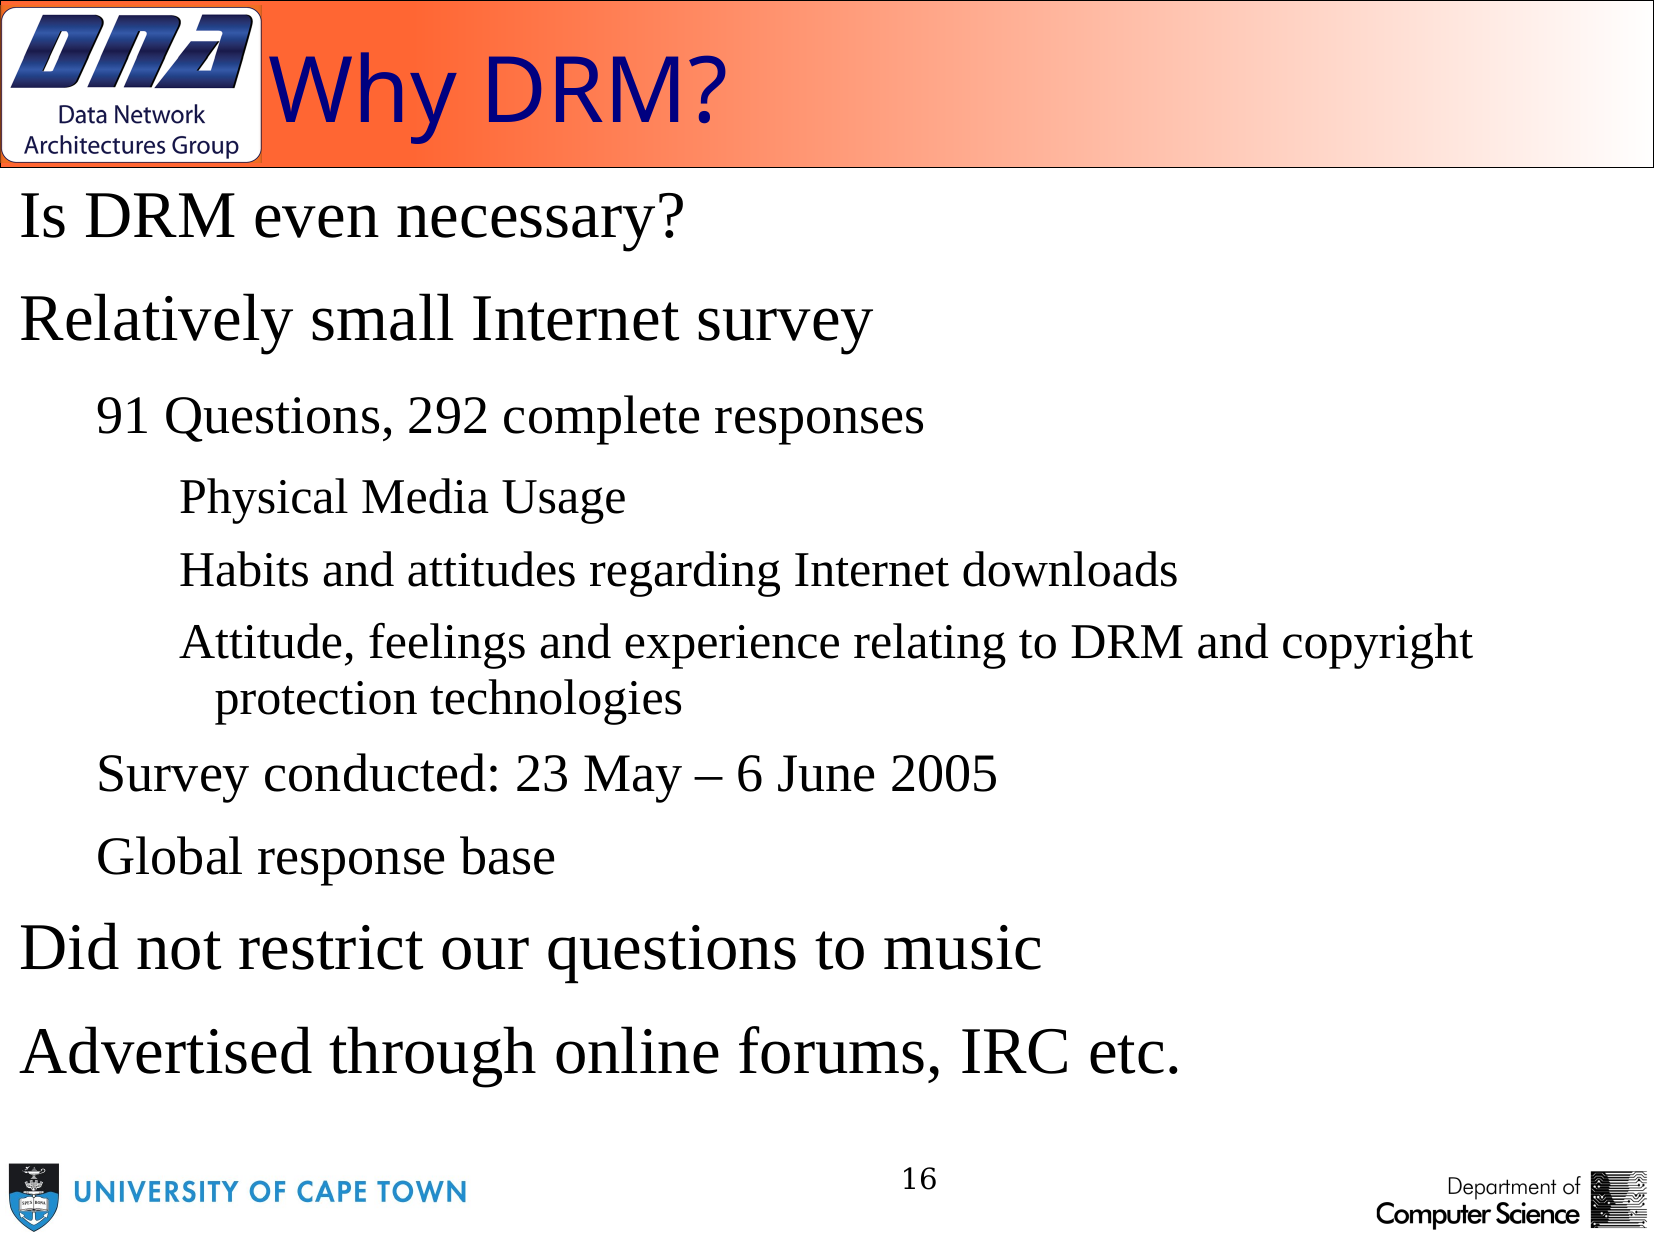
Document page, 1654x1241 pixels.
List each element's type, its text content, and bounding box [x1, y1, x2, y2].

picture [0, 5, 262, 163]
list Is DRM even necessary? Relatively small Internet survey 91 Questions, 292 complete responses Physical Media Usage Habits and attitudes regarding Internet downloads Attitude, feelings and experience relating to DRM and copyright protection technologies Survey conducted: 23 May – 6 June 2005 Global response base Did not restrict our questions to music Advertised through online forums, IRC etc. [2, 177, 1654, 1153]
picture [5, 1159, 479, 1235]
title Why DRM? [268, 11, 1654, 163]
picture [1368, 1159, 1654, 1235]
